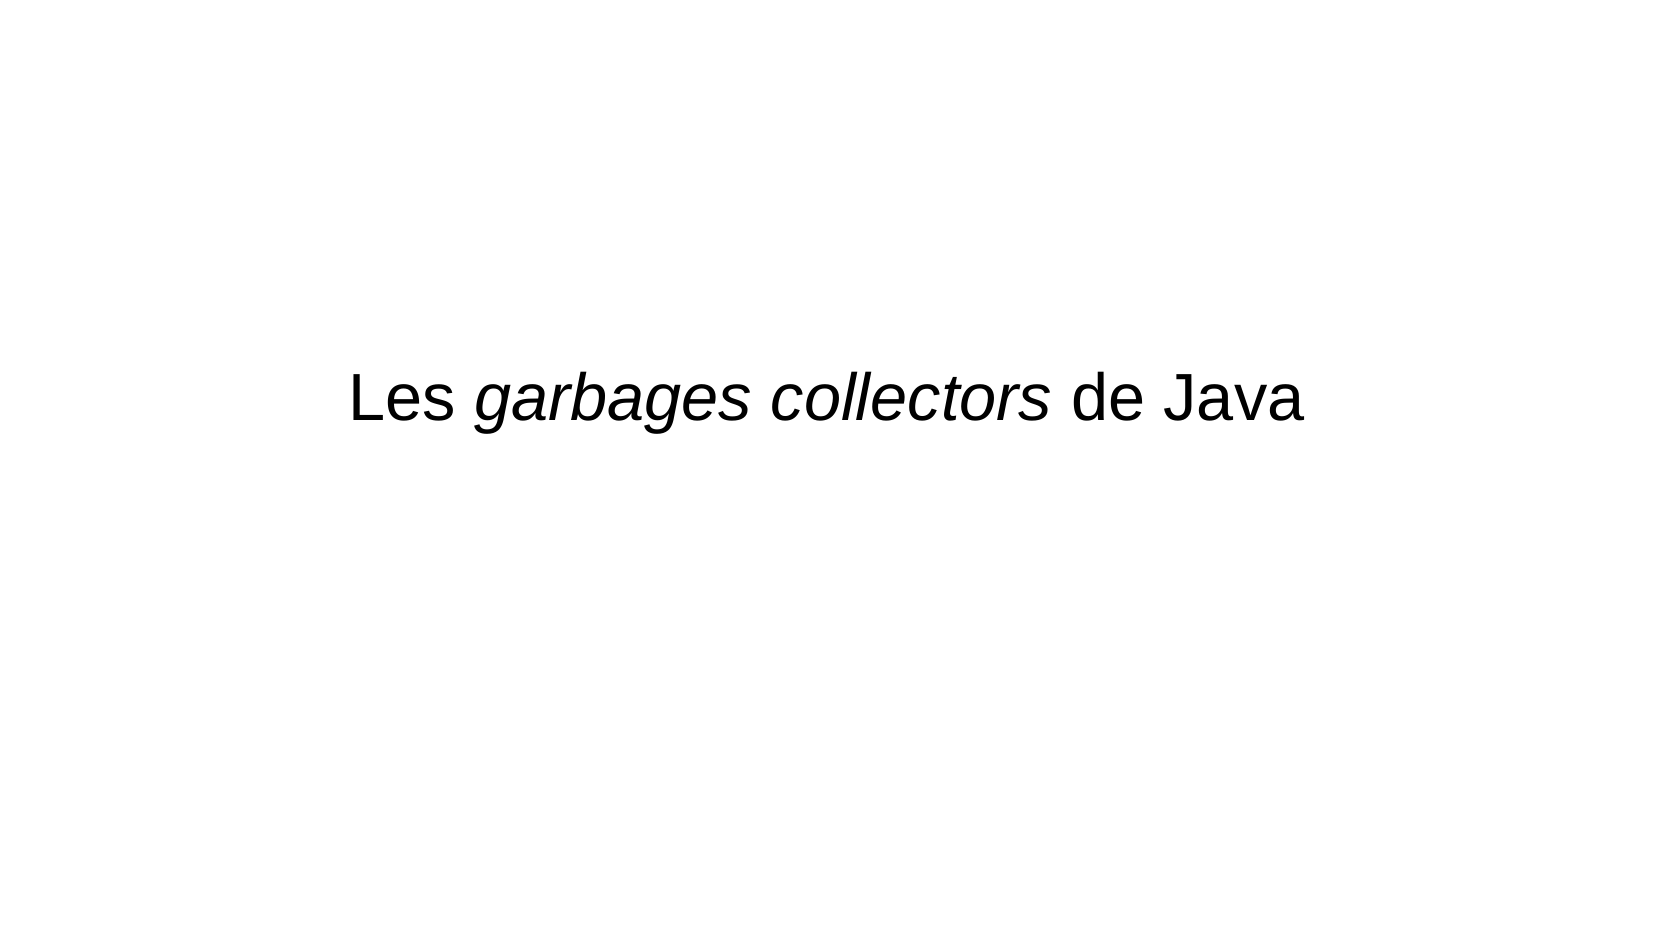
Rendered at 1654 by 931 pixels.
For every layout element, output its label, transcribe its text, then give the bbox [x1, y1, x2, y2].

subtitle Les garbages collectors de Java [82, 37, 1571, 757]
